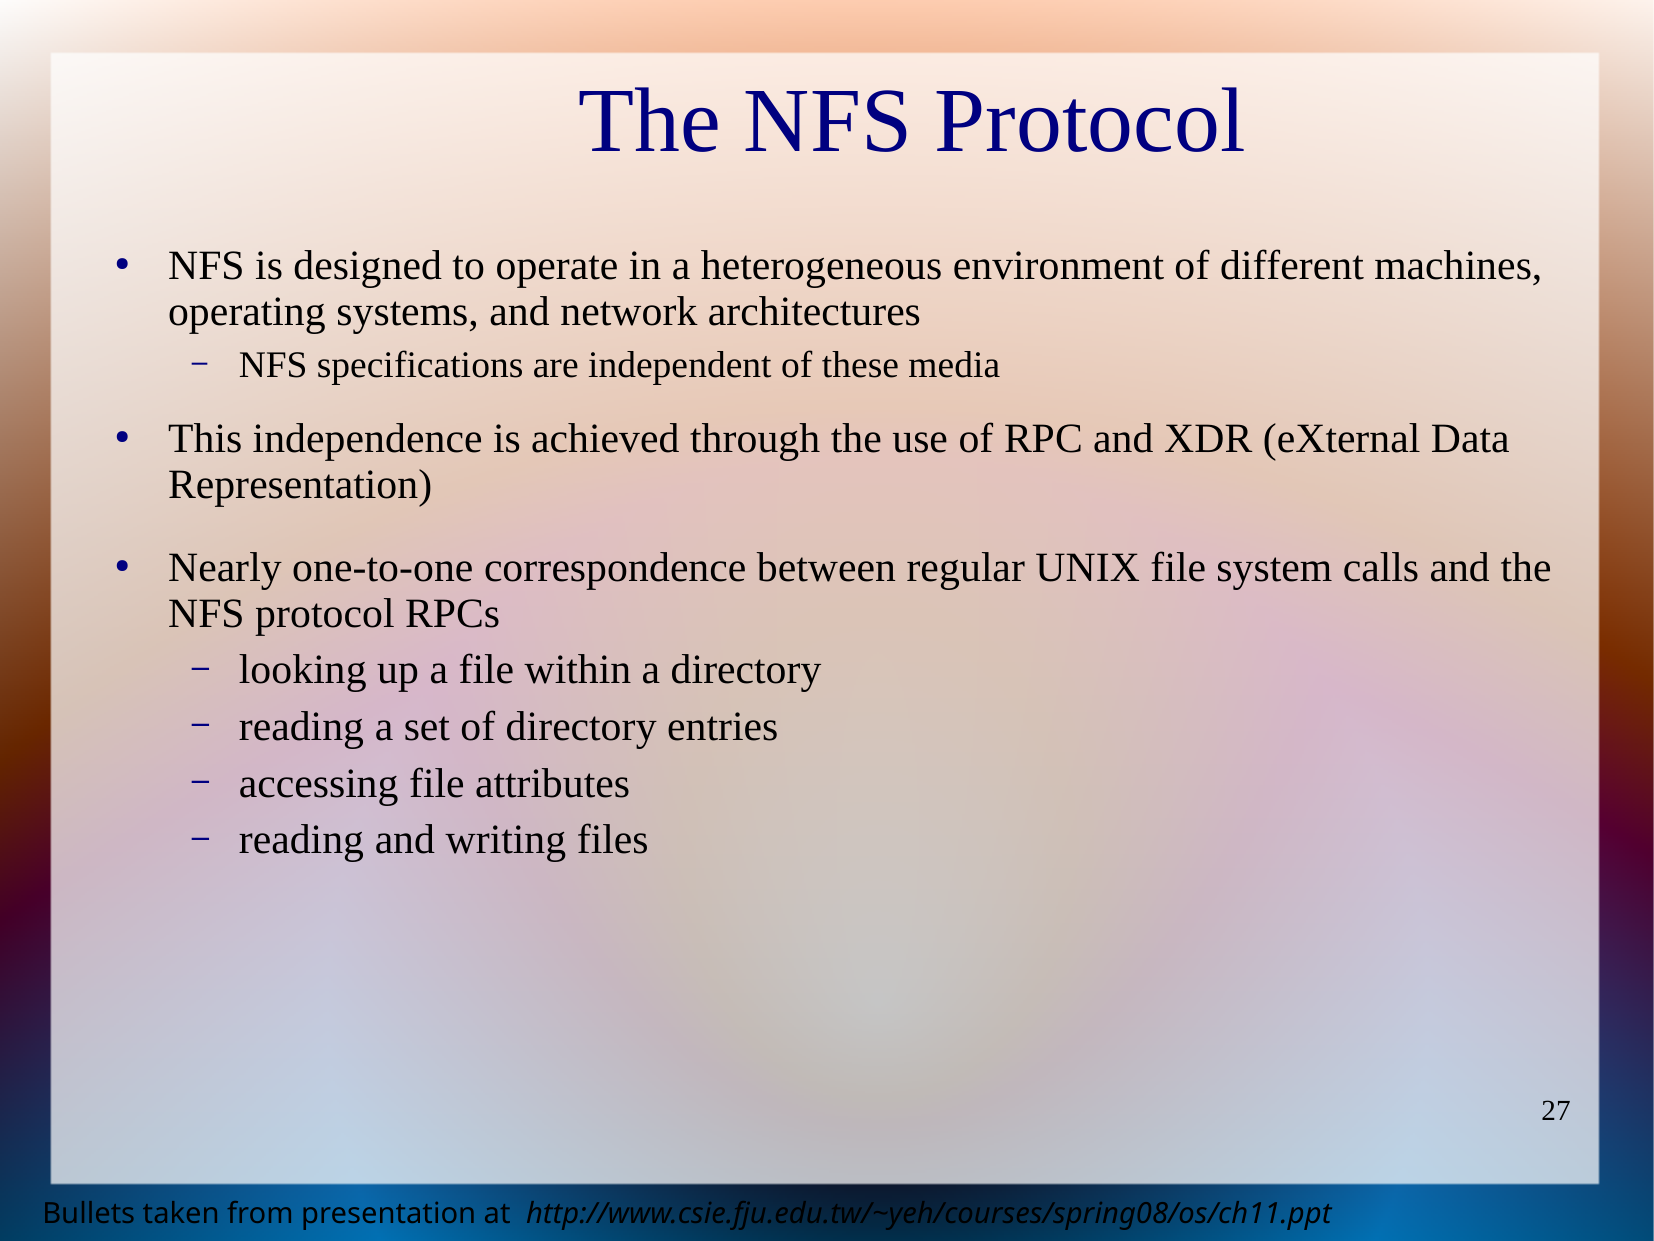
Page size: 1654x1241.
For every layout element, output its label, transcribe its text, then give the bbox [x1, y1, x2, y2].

text_box Bullets taken from presentation at http://www.csie.fju.edu.tw/~yeh/courses/spring08/os/ch11.ppt [27, 1184, 1654, 1240]
picture [0, 0, 1654, 1241]
title The NFS Protocol [208, 38, 1618, 180]
list NFS is designed to operate in a heterogeneous environment of different machines, operating systems, and network architectures NFS specifications are independent of these media This independence is achieved through the use of RPC and XDR (eXternal Data Representation) Nearly one-to-one correspondence between regular UNIX file system calls and the NFS protocol RPCs looking up a file within a directory reading a set of directory entries accessing file attributes reading and writing files [82, 234, 1626, 1144]
